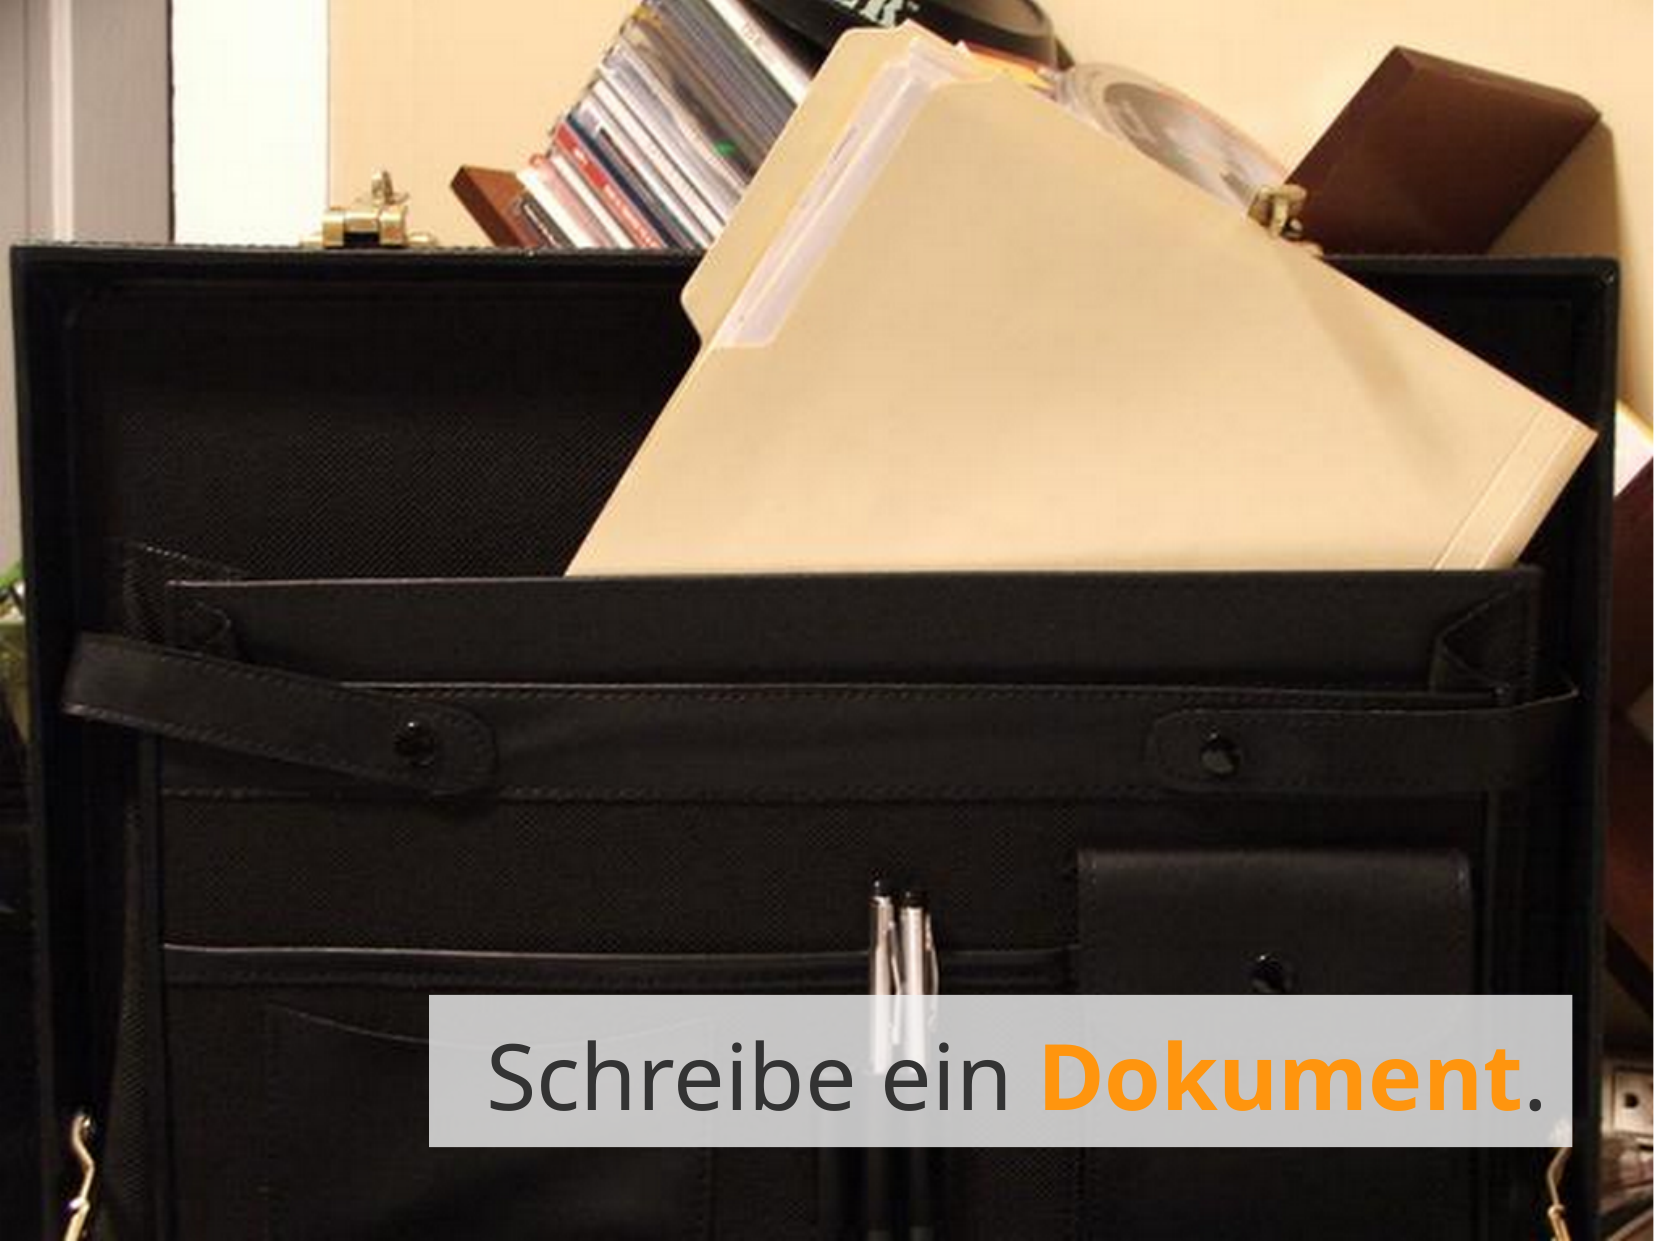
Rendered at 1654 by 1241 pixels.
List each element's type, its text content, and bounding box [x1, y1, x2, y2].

text_box Schreibe ein Dokument. [486, 1012, 1573, 1142]
picture [0, 0, 1654, 1241]
text_box [429, 994, 1573, 1148]
